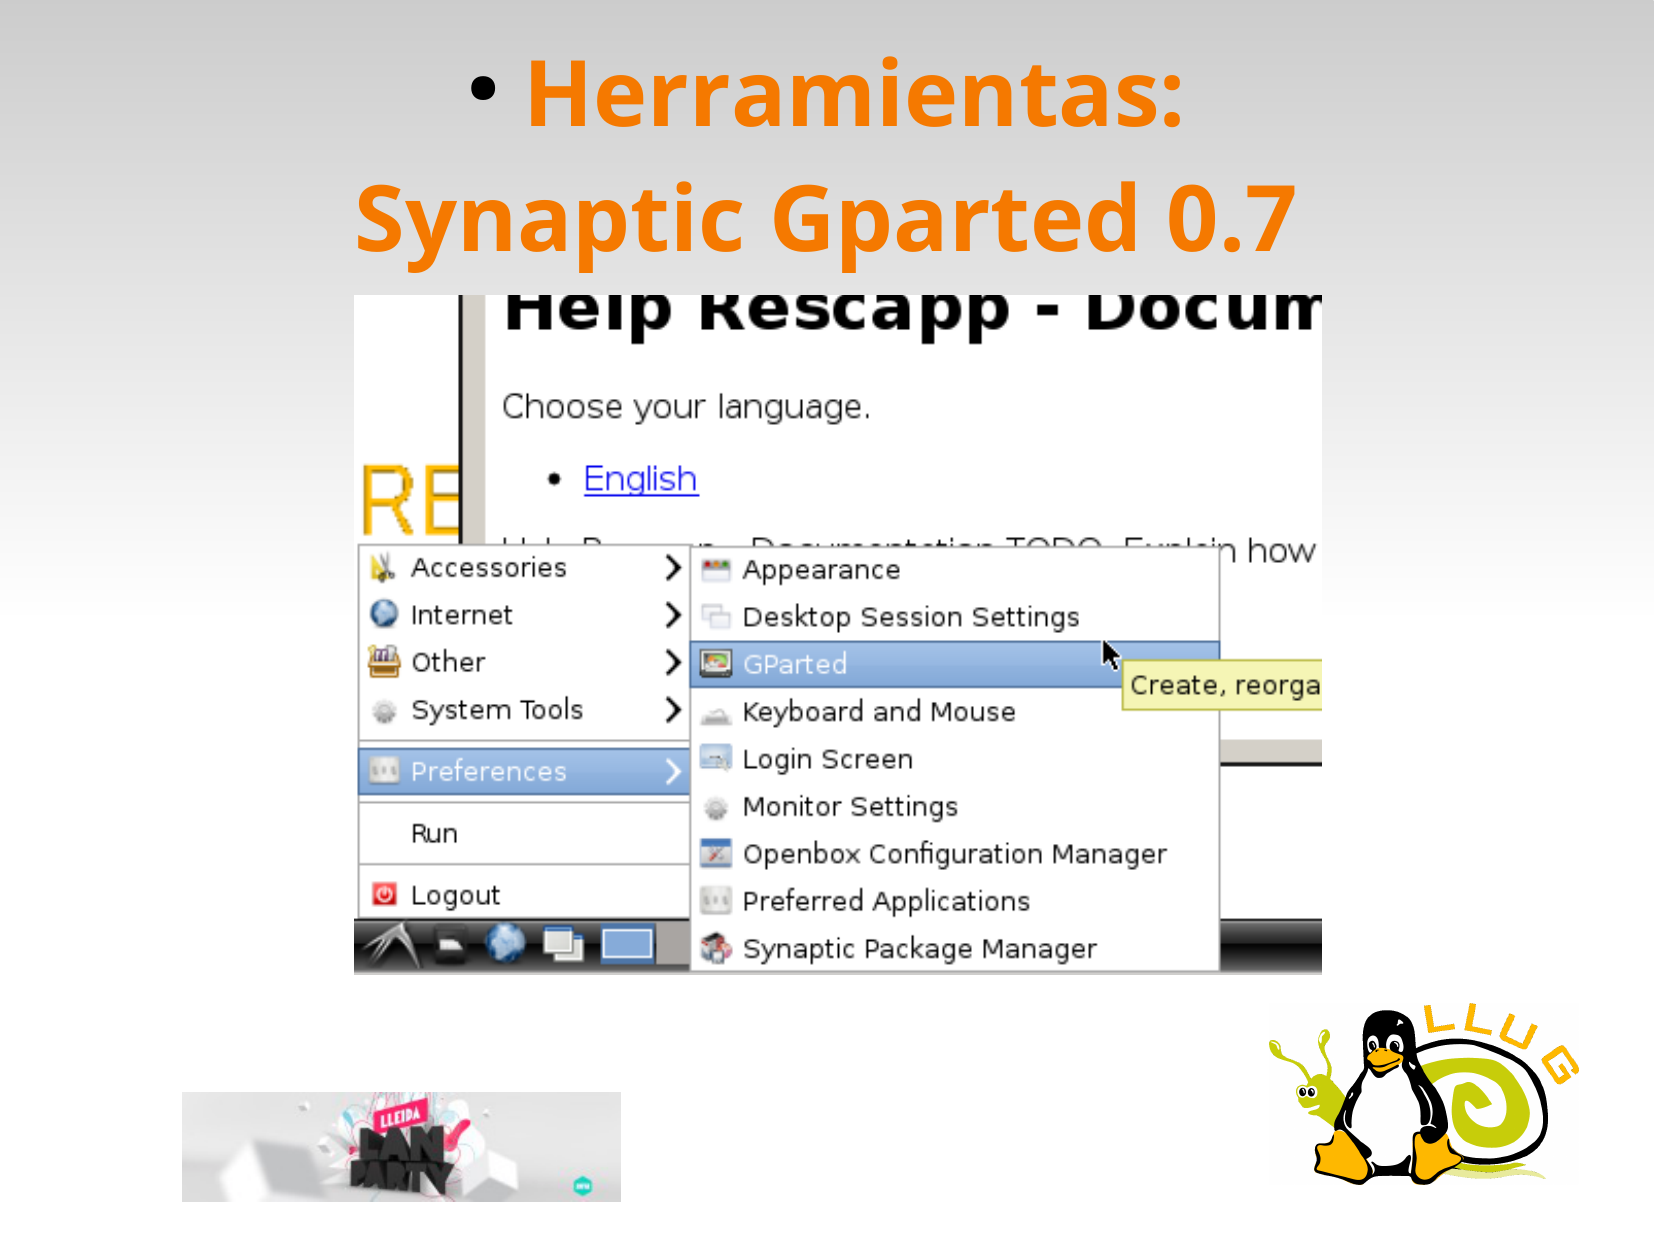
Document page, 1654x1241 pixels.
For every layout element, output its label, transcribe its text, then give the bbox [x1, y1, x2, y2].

picture [182, 1092, 621, 1202]
title Herramientas: Synaptic Gparted 0.7 [82, 45, 1571, 261]
picture [1269, 1003, 1579, 1185]
picture [354, 295, 1322, 975]
